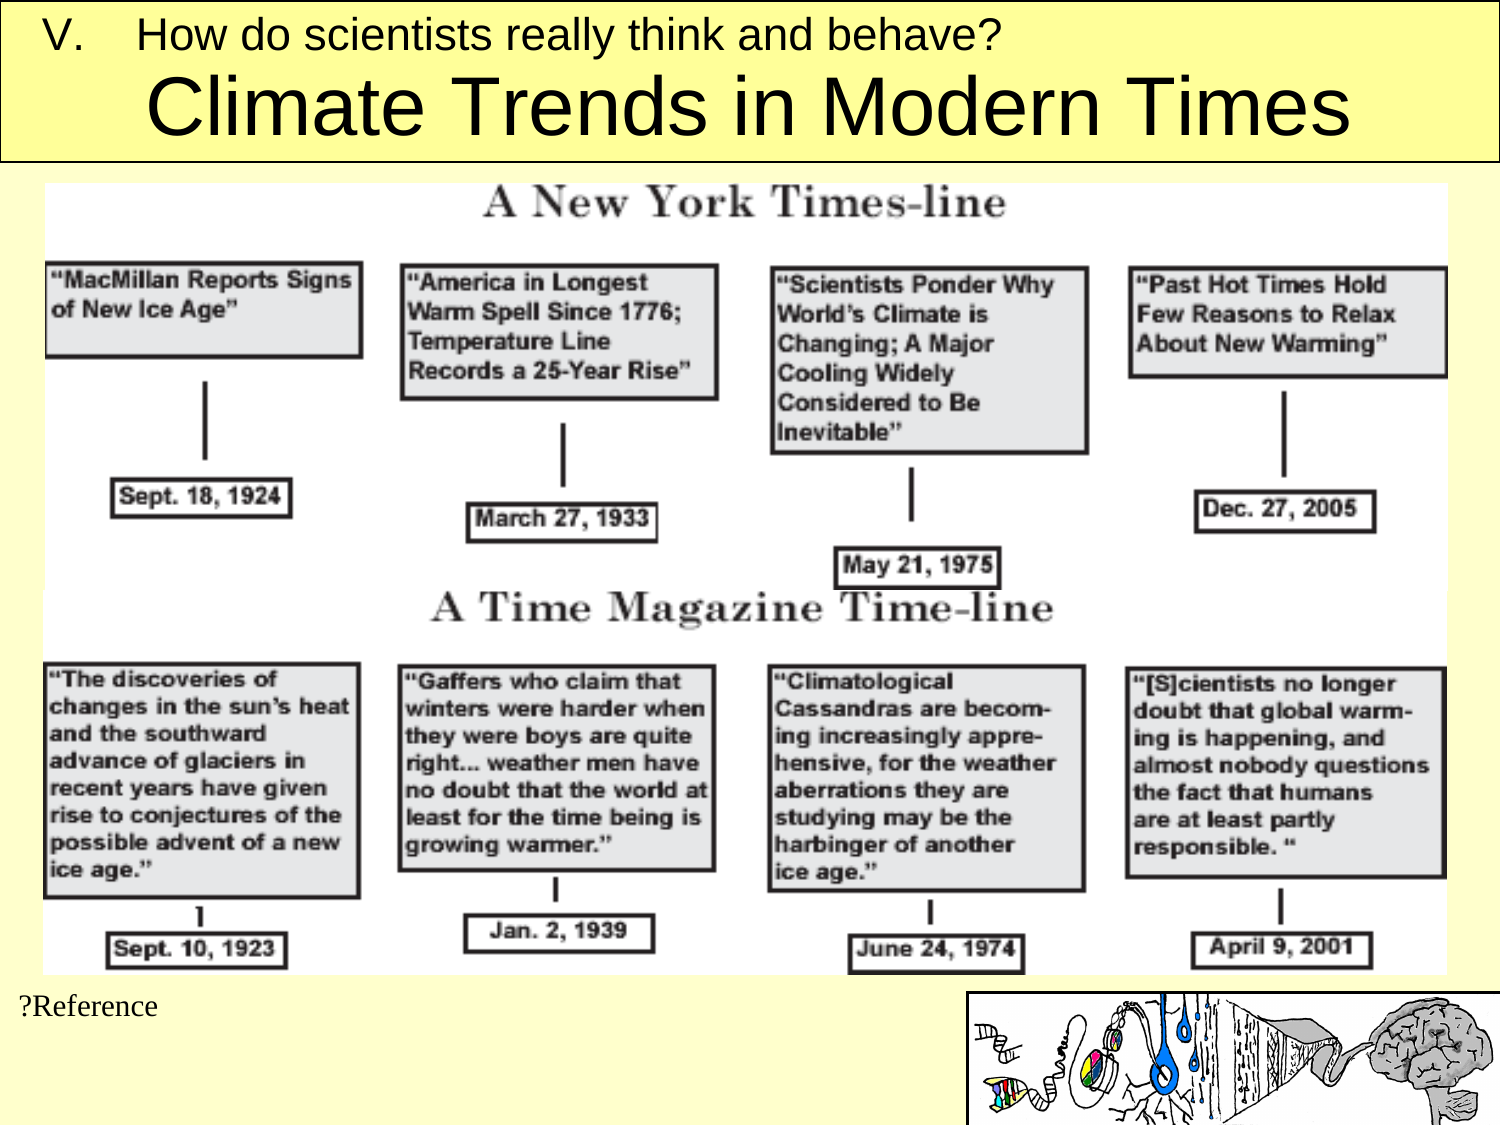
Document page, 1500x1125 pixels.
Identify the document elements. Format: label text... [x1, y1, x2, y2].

picture [969, 994, 1500, 1125]
picture [43, 183, 1448, 975]
text_box ?Reference [18, 990, 946, 1109]
text_box V. How do scientists really think and behave? Climate Trends in Modern Times [0, 0, 1500, 162]
